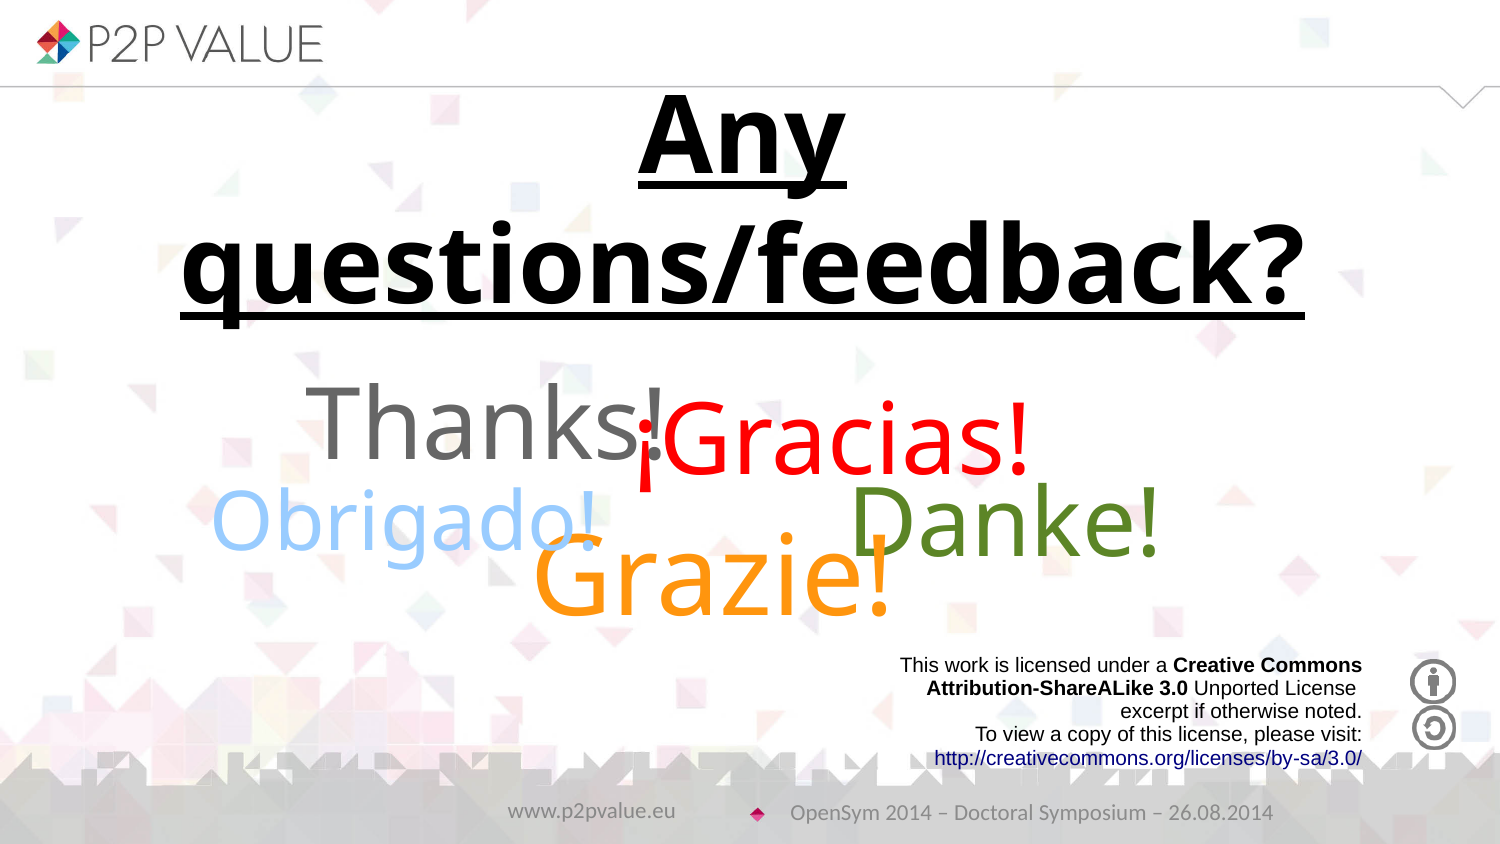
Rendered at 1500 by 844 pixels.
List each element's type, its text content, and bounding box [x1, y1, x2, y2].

title ¡Gracias! [585, 376, 1081, 541]
text_box www.p2pvalue.eu [501, 789, 720, 829]
text_box OpenSym 2014 – Doctoral Symposium – 26.08.2014 [777, 788, 1470, 834]
picture [0, 0, 1500, 844]
title Grazie! [510, 541, 916, 661]
title Obrigado! [195, 420, 616, 616]
title Danke! [916, 420, 1201, 616]
title Thanks! [270, 376, 585, 420]
title Any questions/feedback? [150, 15, 1336, 376]
text_box This work is licensed under a Creative Commons Attribution-ShareALike 3.0 Unported License excerpt if otherwise noted. To view a copy of this license, please visit: http://creativecommons.org/licenses/by-sa/3.0/ [885, 645, 1378, 801]
